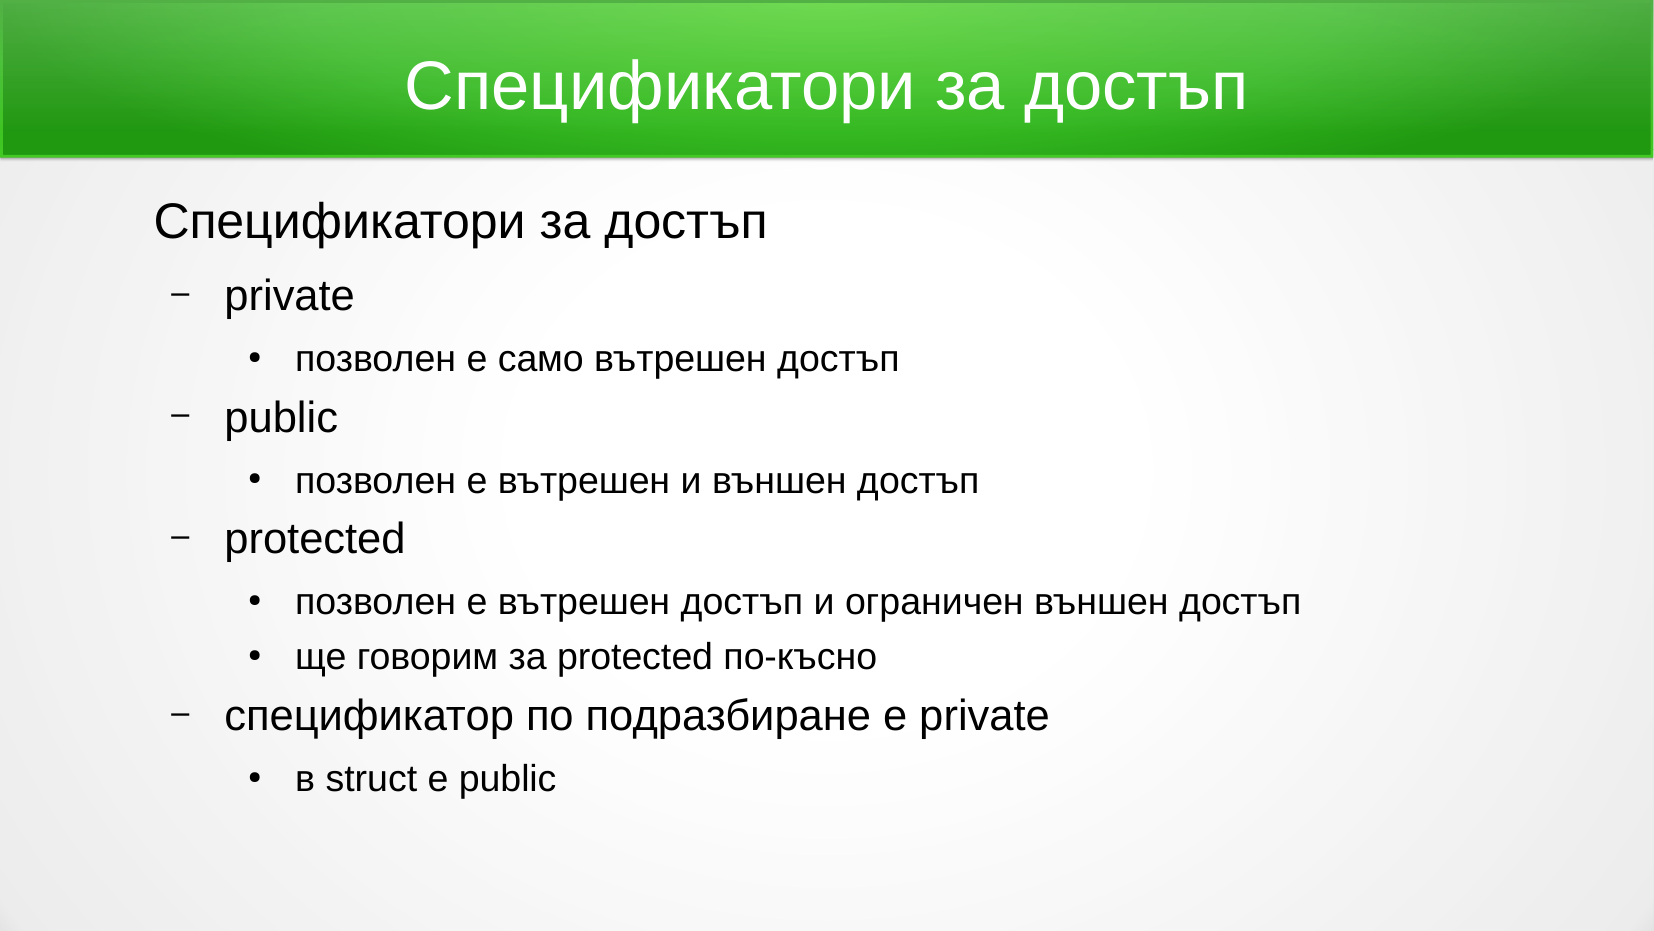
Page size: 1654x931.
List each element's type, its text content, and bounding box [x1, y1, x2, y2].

title Спецификатори за достъп [82, 37, 1571, 135]
list Спецификатори за достъп private позволен е само вътрешен достъп public позволен е вътрешен и външен достъп protected позволен е вътрешен достъп и ограничен външен достъп ще говорим за protected по-късно спецификатор по подразбиране е private в struct е public [82, 193, 1538, 827]
